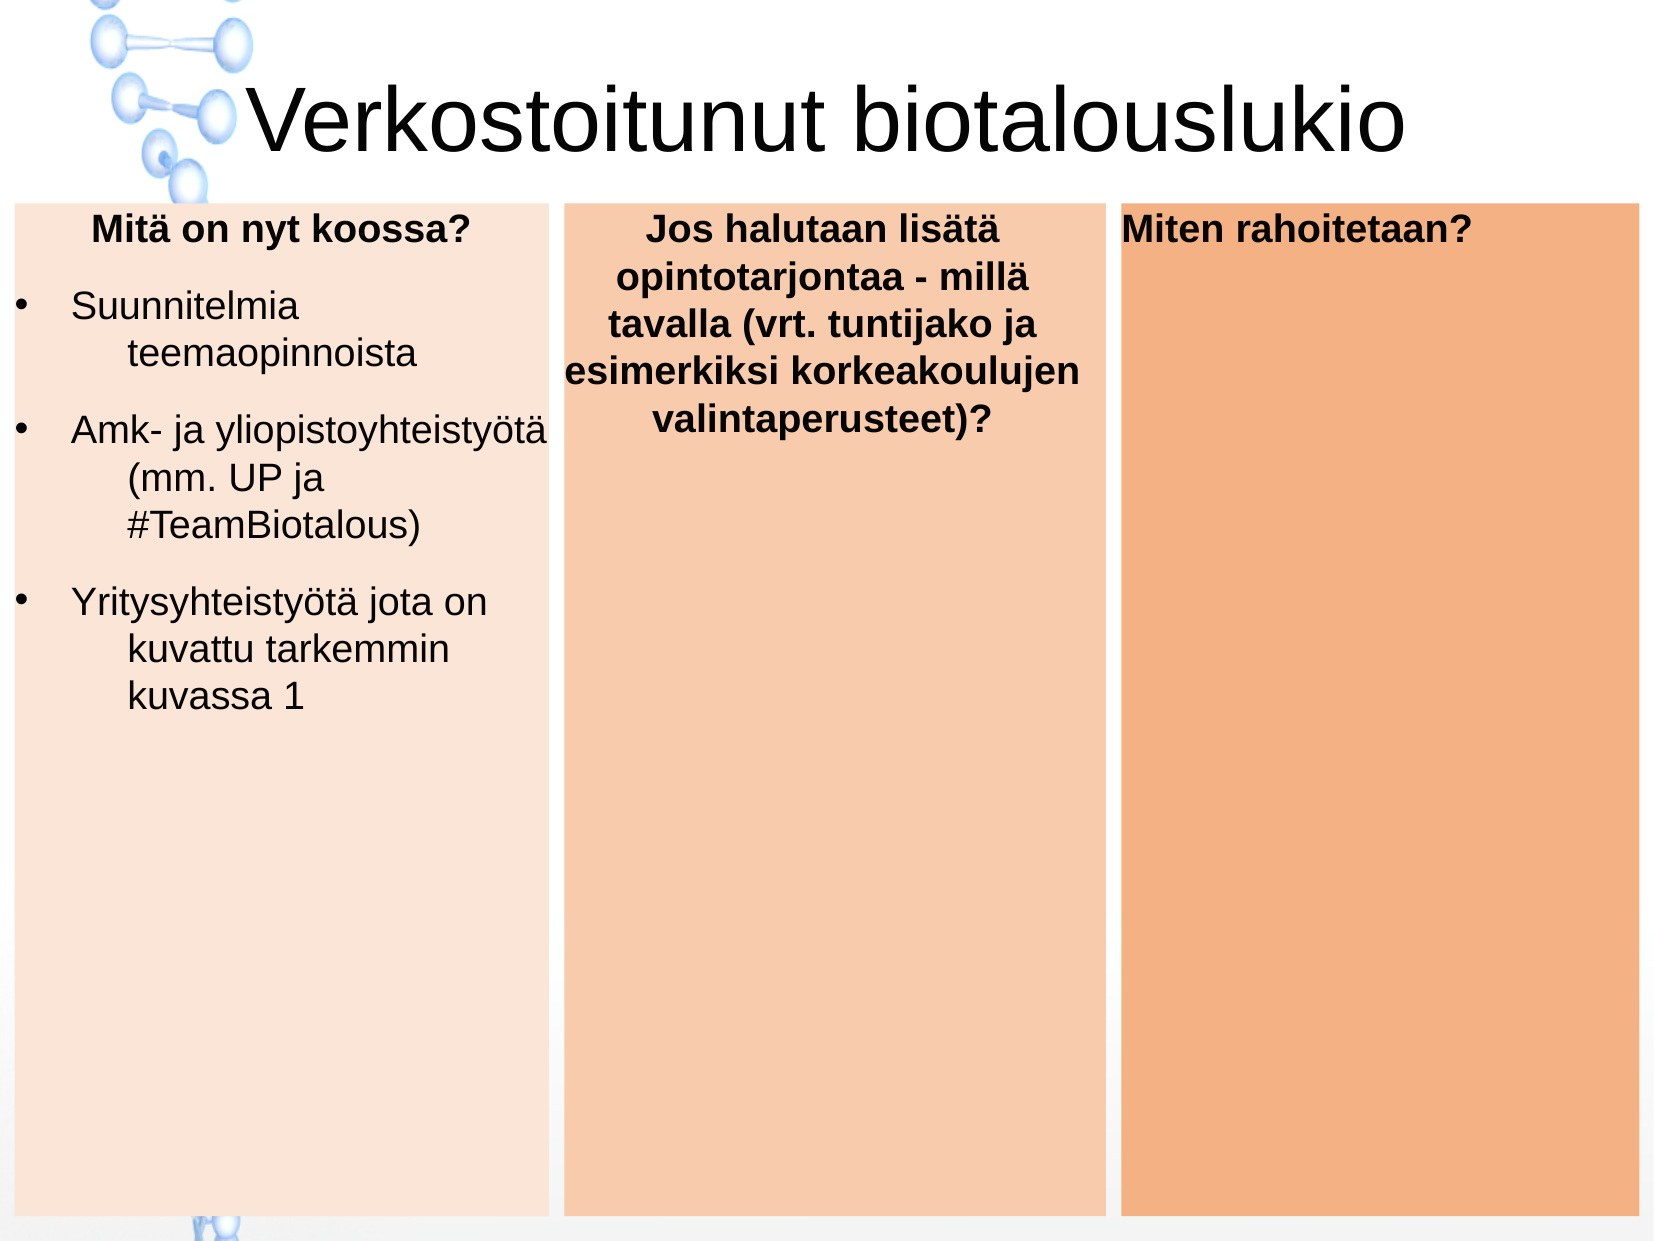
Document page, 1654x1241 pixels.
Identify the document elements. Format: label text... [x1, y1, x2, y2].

text_box Miten rahoitetaan? [1121, 203, 1640, 1217]
list Mitä on nyt koossa? Suunnitelmia teemaopinnoista Amk- ja yliopistoyhteistyötä (mm. UP ja #TeamBiotalous) Yritysyhteistyötä jota on kuvattu tarkemmin kuvassa 1 [14, 203, 549, 1217]
list Jos halutaan lisätä opintotarjontaa - millä tavalla (vrt. tuntijako ja esimerkiksi korkeakoulujen valintaperusteet)? [564, 203, 1106, 1217]
picture [0, 0, 1654, 1241]
title Verkostoitunut biotalouslukio [113, 45, 1541, 184]
